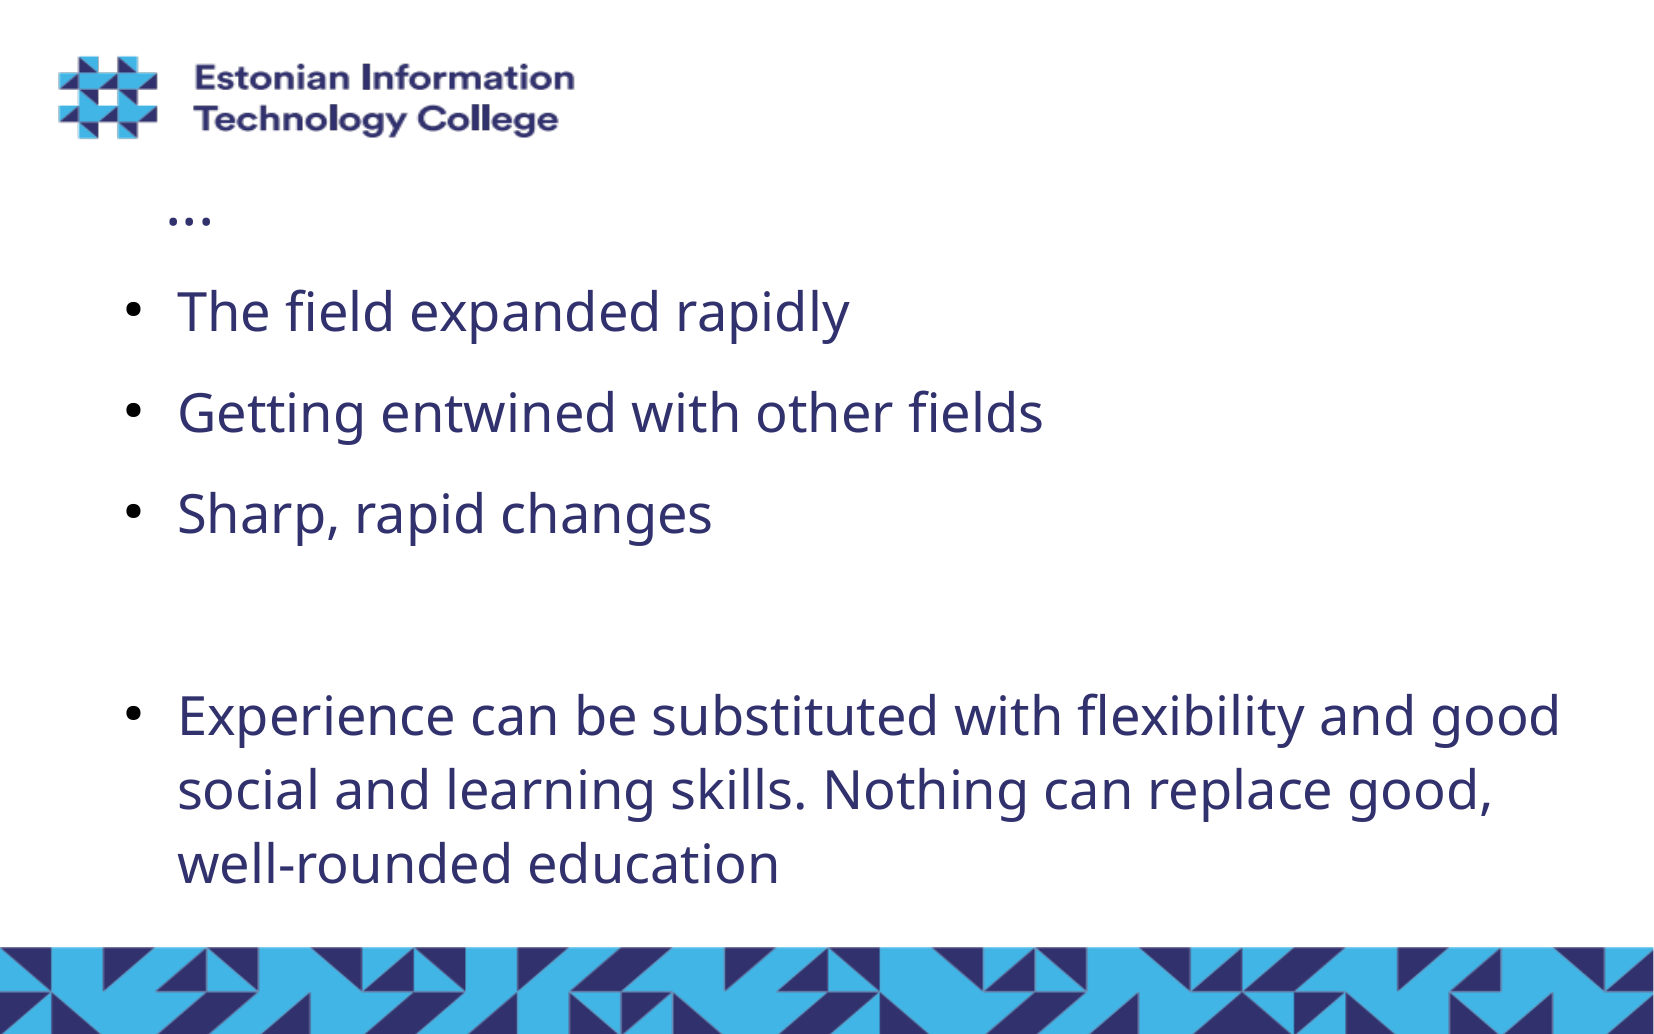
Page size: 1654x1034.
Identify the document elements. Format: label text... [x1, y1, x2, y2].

list The field expanded rapidly Getting entwined with other fields Sharp, rapid changes Experience can be substituted with flexibility and good social and learning skills. Nothing can replace good, well-rounded education [106, 273, 1607, 934]
title ... [165, 147, 1217, 256]
